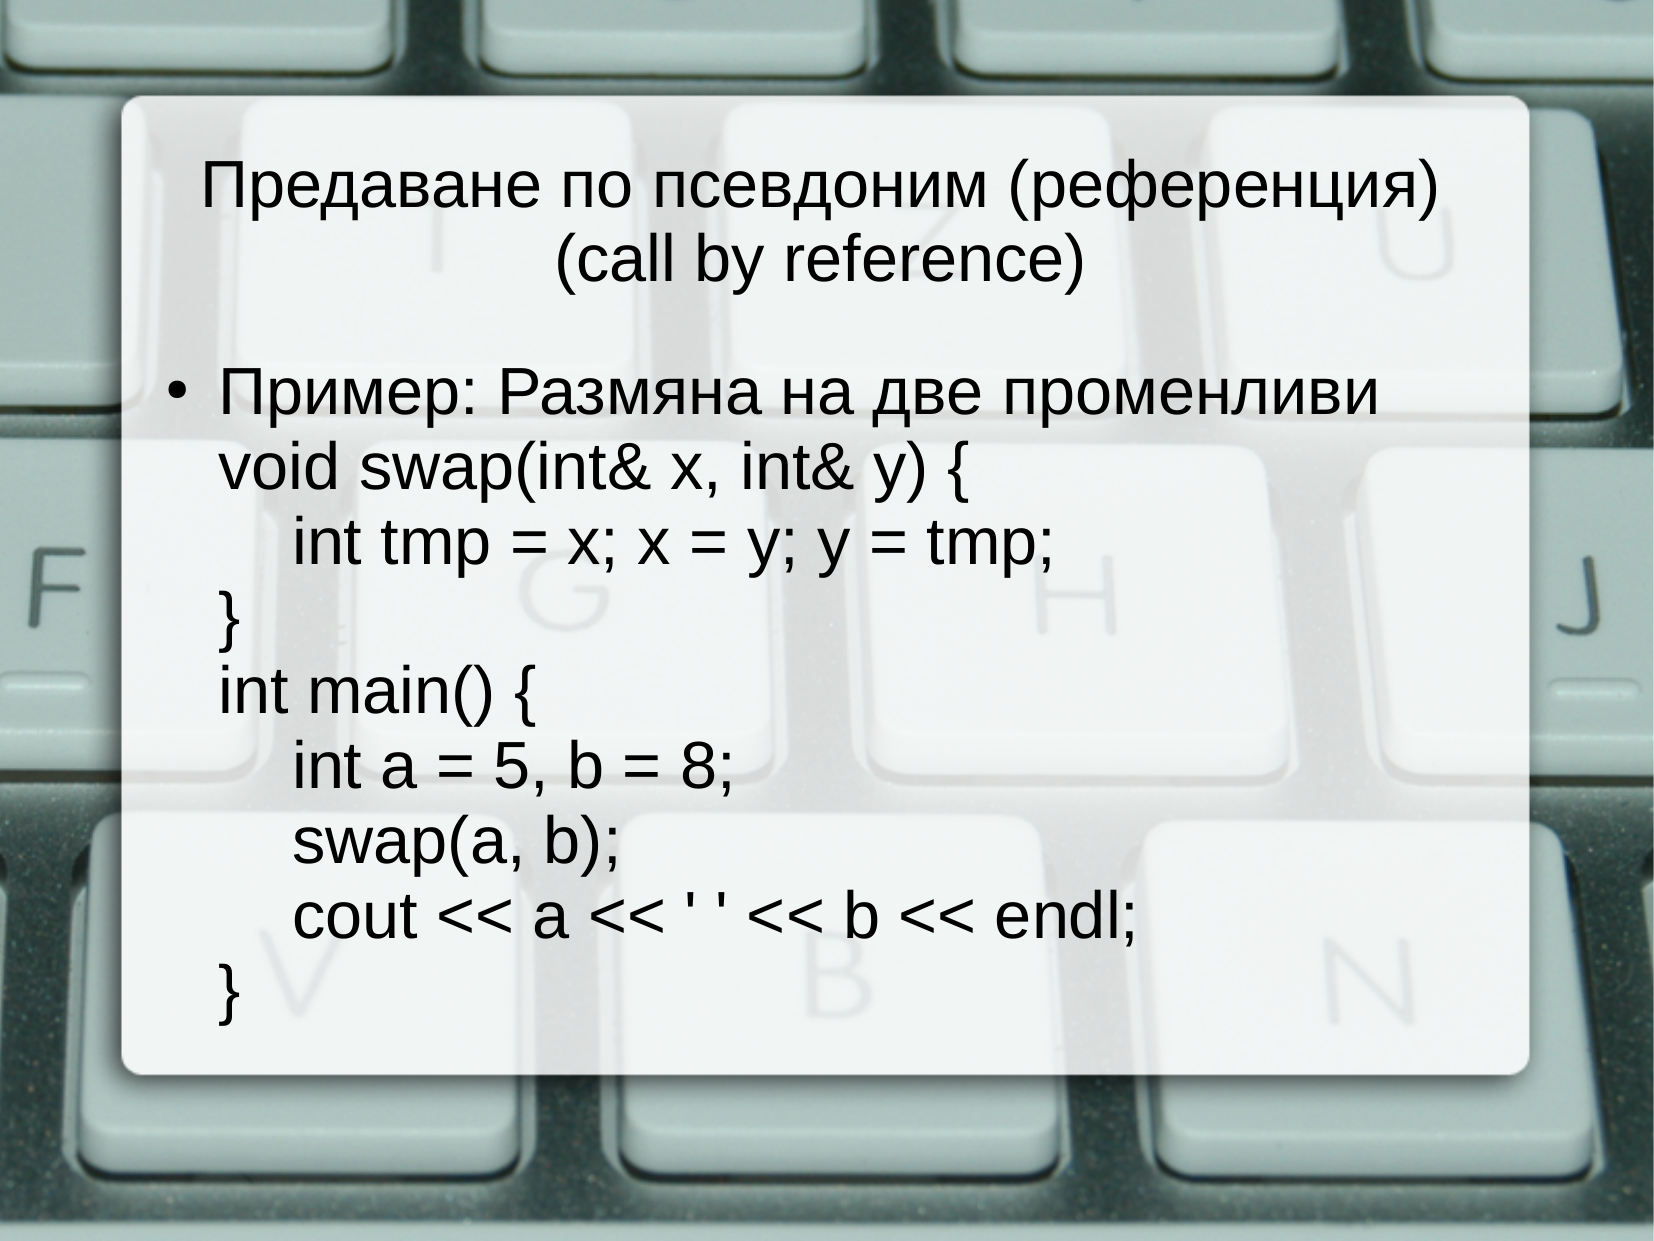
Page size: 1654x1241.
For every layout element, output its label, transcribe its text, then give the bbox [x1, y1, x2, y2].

title Предаване по псевдоним (референция) (call by reference) [135, 117, 1506, 325]
list Пример: Размяна на две променливи void swap(int& x, int& y) { int tmp = x; x = y; y = tmp; } int main() { int a = 5, b = 8; swap(a, b); cout << a << ' ' << b << endl; } [147, 354, 1506, 1074]
picture [0, 0, 1654, 1241]
